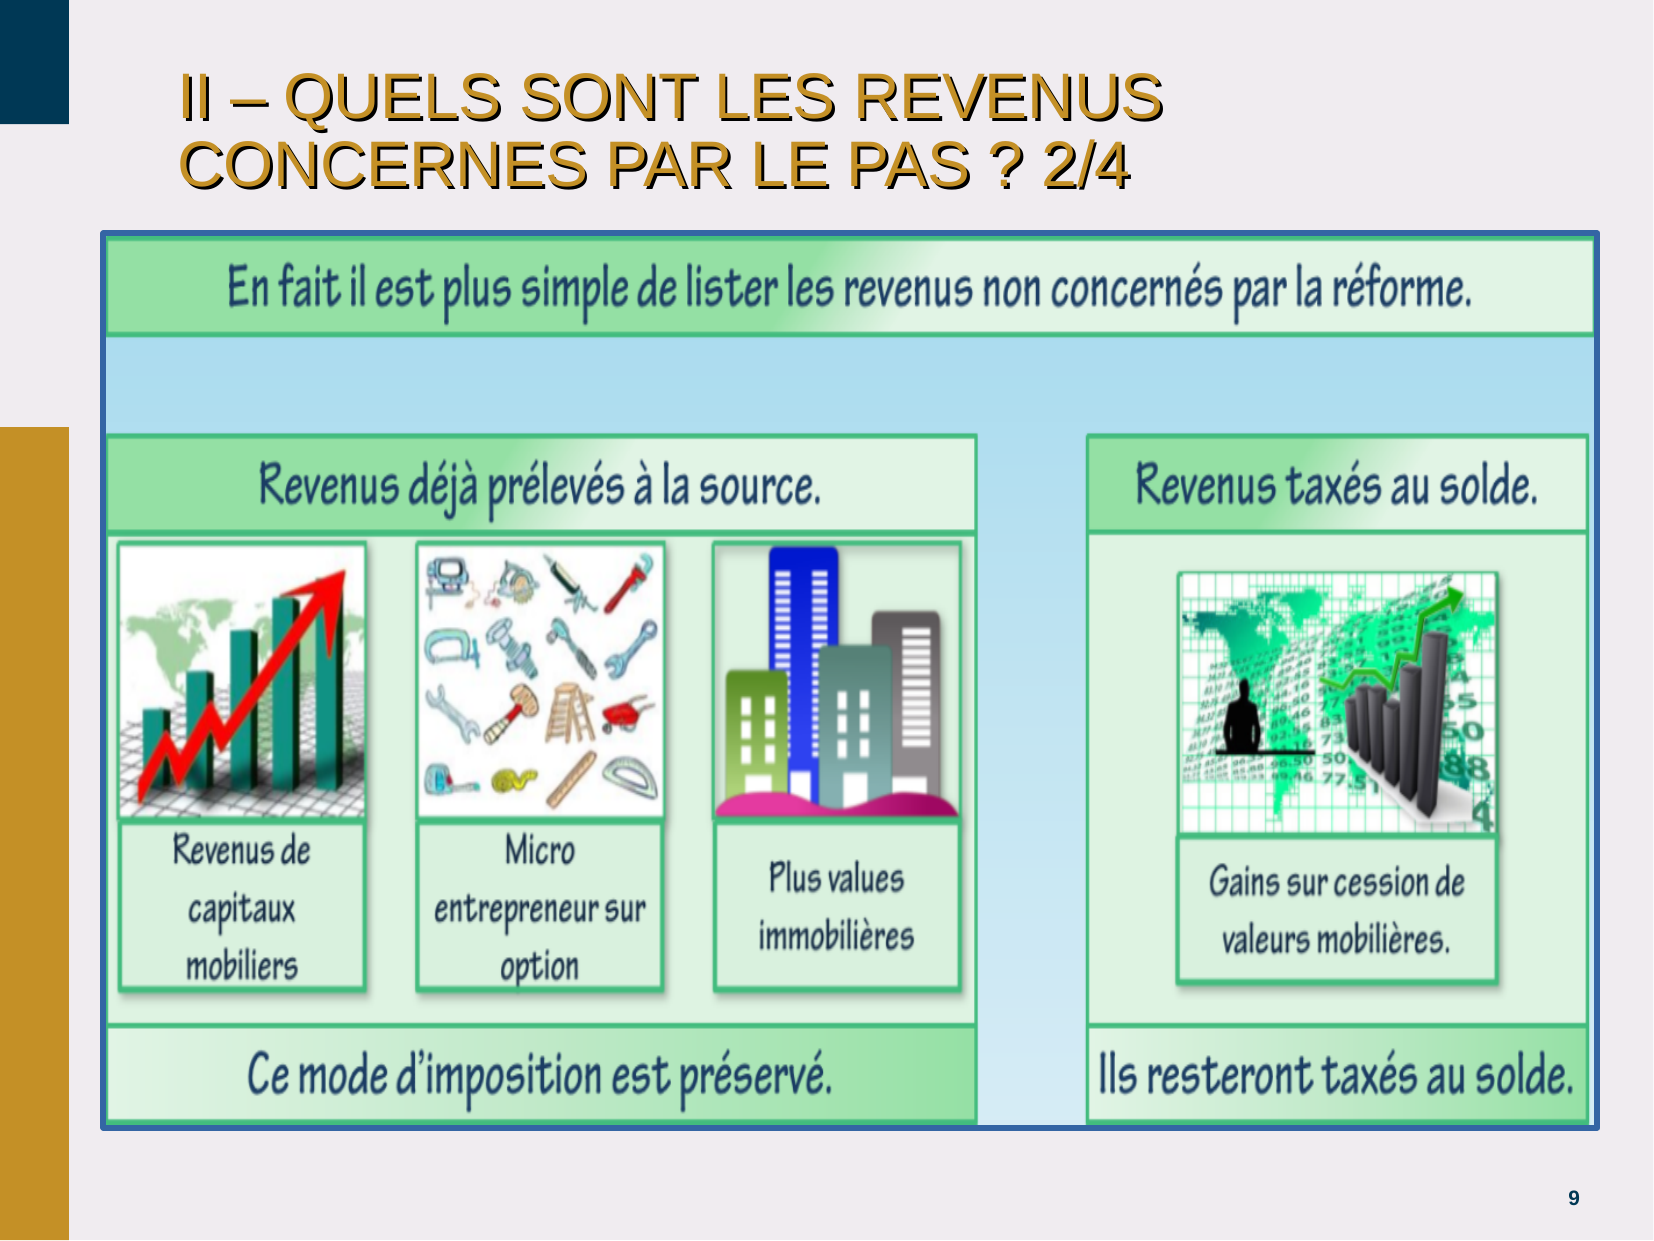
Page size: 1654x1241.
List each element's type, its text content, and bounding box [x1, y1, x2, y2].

picture [106, 236, 1595, 1125]
title II – QUELS SONT LES REVENUS CONCERNES PAR LE PAS ? 2/4 [177, 59, 1578, 205]
text_box <numéro> [1429, 1181, 1595, 1220]
